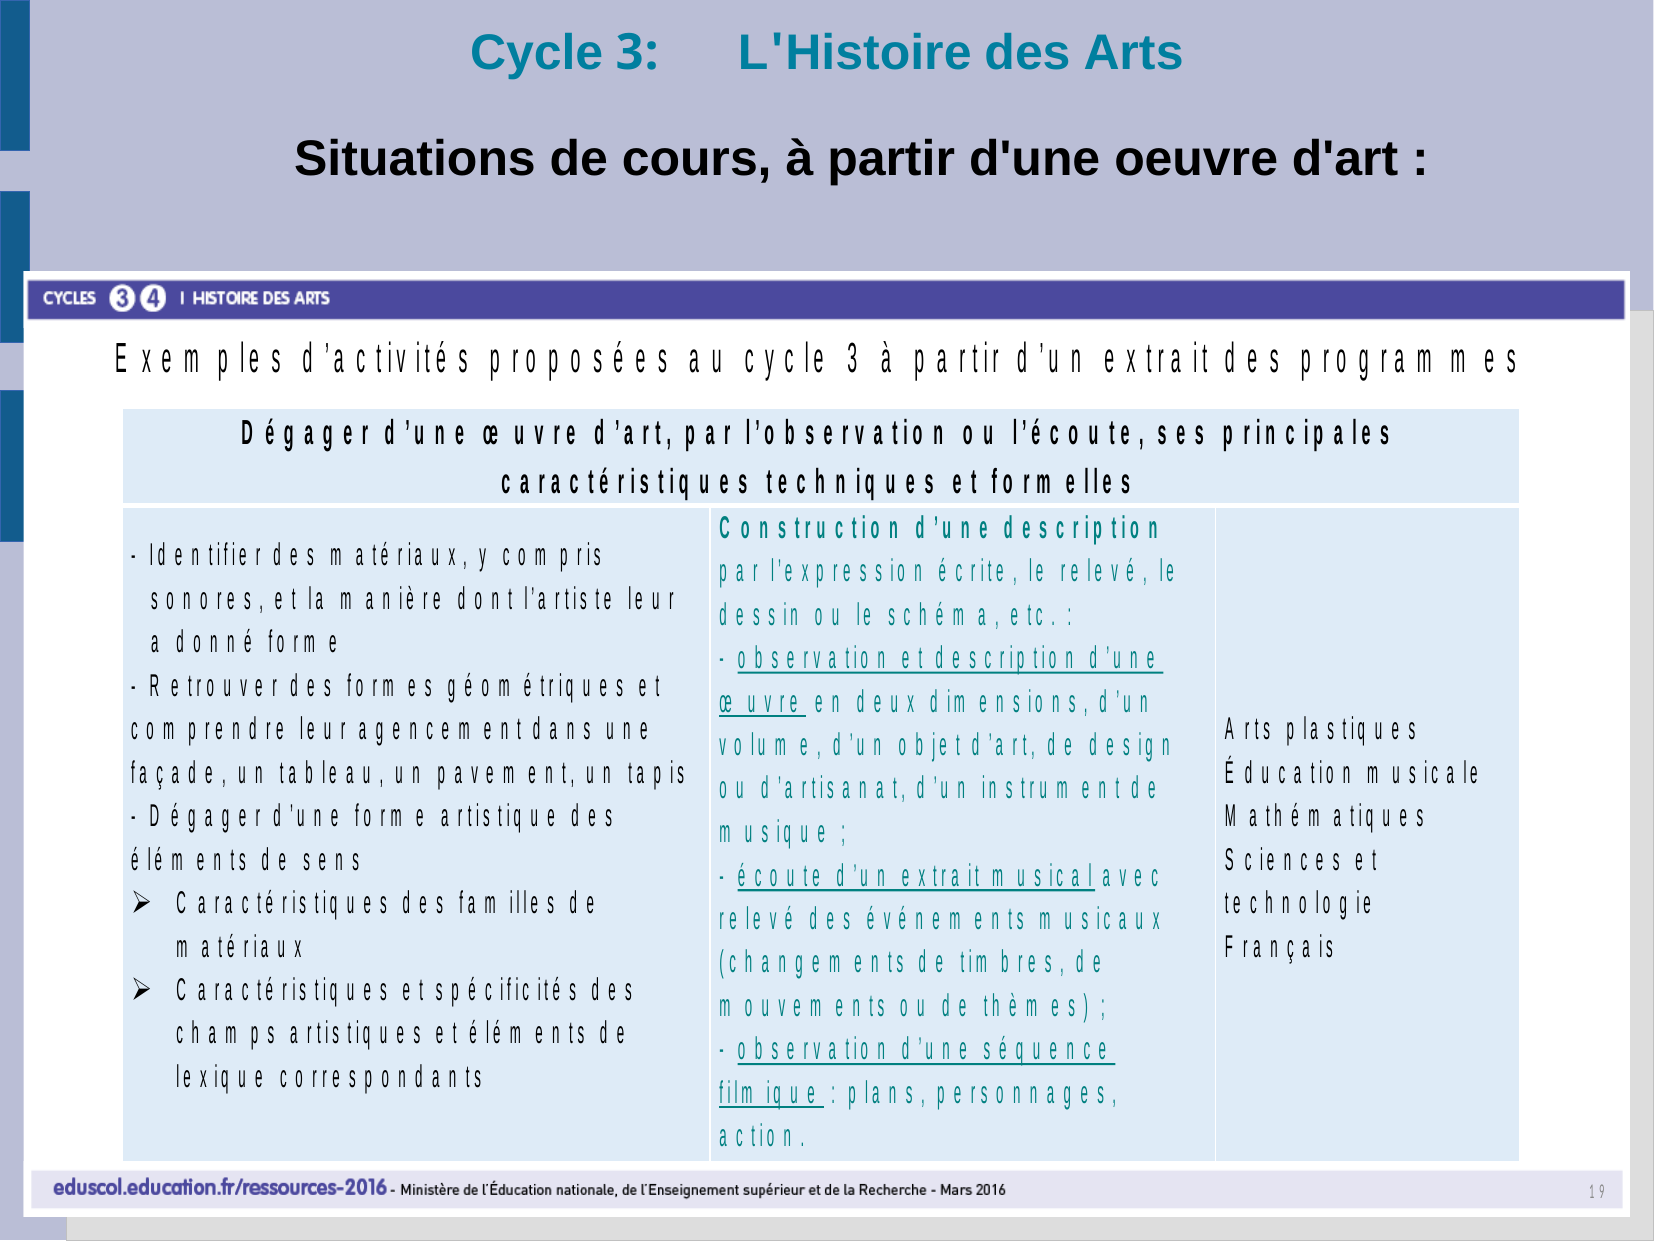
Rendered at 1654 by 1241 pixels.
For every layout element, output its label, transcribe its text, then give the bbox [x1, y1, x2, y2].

picture [23, 271, 1630, 1217]
list Situations de cours, à partir d'une oeuvre d'art : [82, 129, 1571, 271]
title Cycle 3: L'Histoire des Arts [82, 11, 1571, 104]
